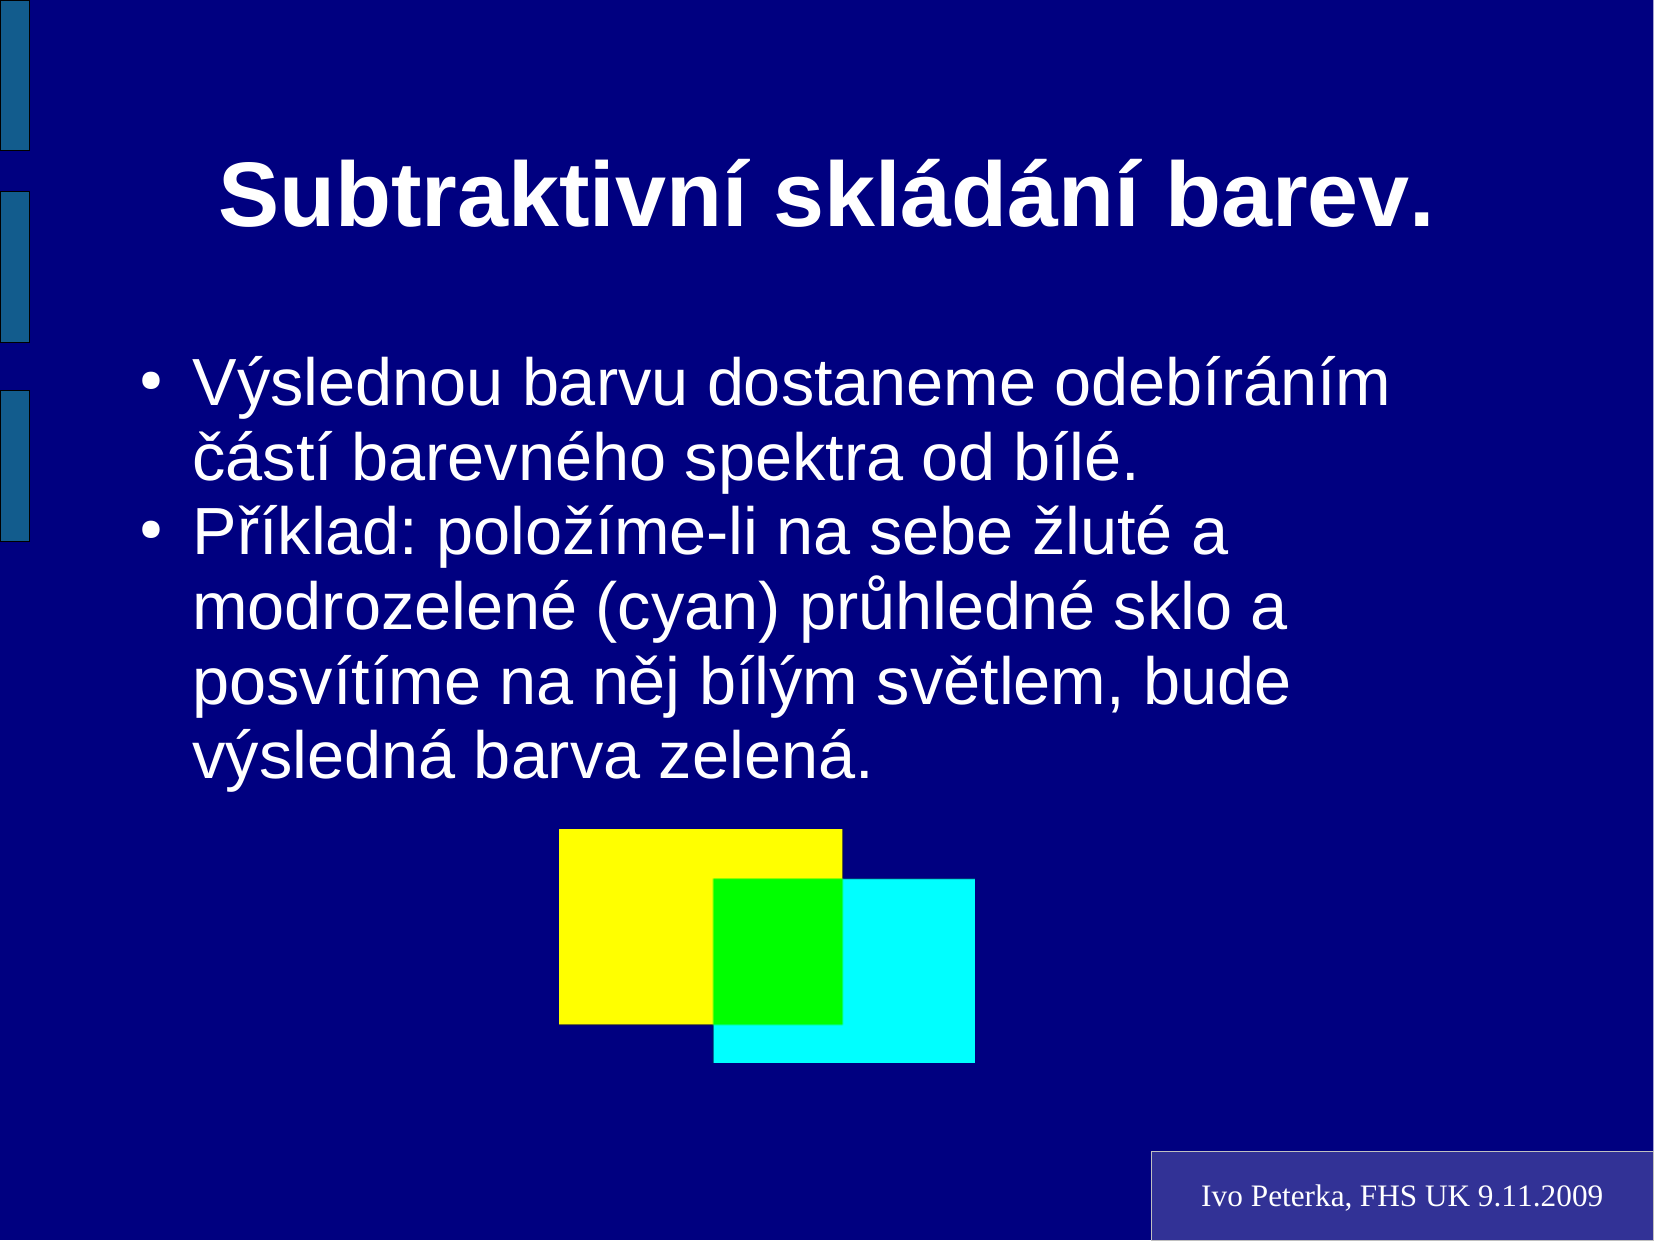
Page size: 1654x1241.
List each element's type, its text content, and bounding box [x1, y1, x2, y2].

list Výslednou barvu dostaneme odebíráním částí barevného spektra od bílé. Příklad: položíme-li na sebe žluté a modrozelené (cyan) průhledné sklo a posvítíme na něj bílým světlem, bude výsledná barva zelená. [121, 344, 1534, 1112]
picture [559, 829, 975, 1063]
title Subtraktivní skládání barev. [121, 98, 1534, 291]
